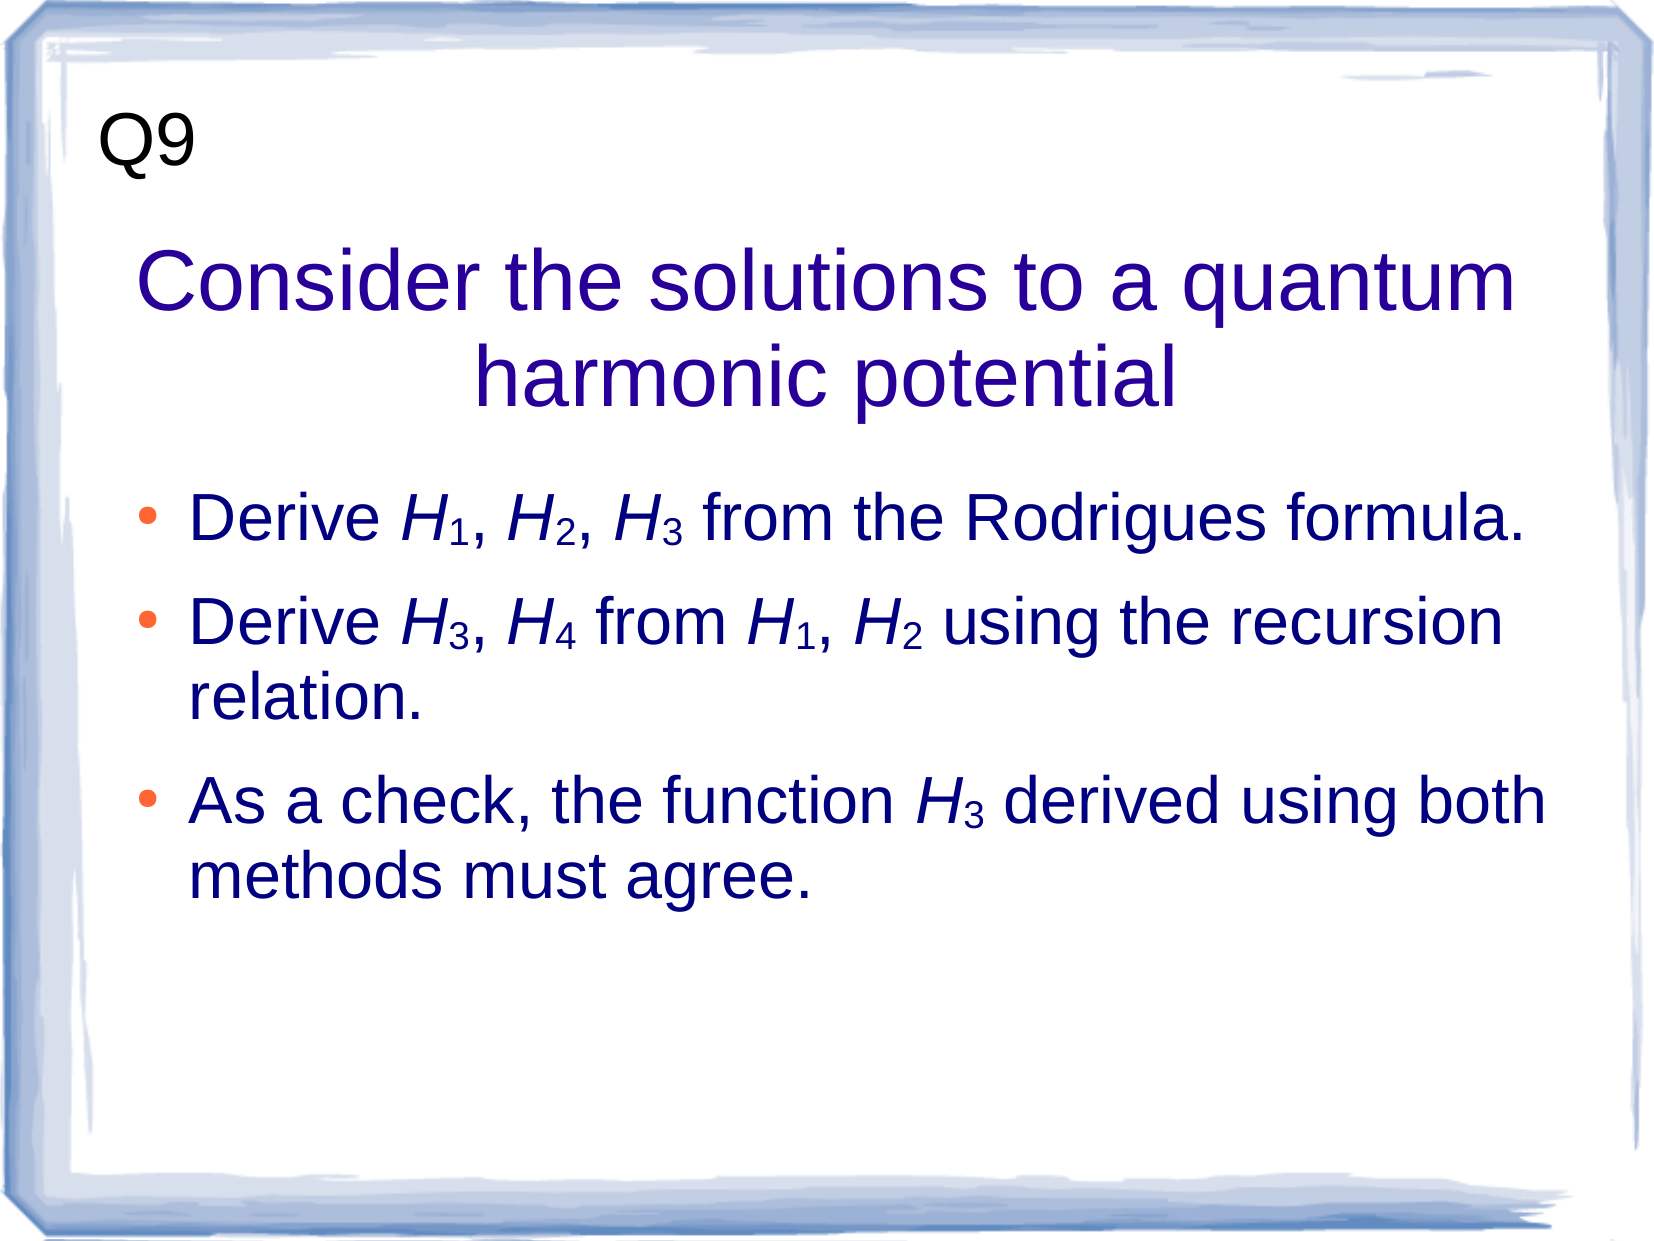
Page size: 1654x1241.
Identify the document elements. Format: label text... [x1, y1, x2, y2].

picture [0, 0, 1654, 1241]
text_box Q9 [82, 90, 346, 189]
list Derive H1, H2, H3 from the Rodrigues formula. Derive H3, H4 from H1, H2 using the recursion relation. As a check, the function H3 derived using both methods must agree. [118, 480, 1571, 1144]
title Consider the solutions to a quantum harmonic potential [82, 225, 1571, 433]
